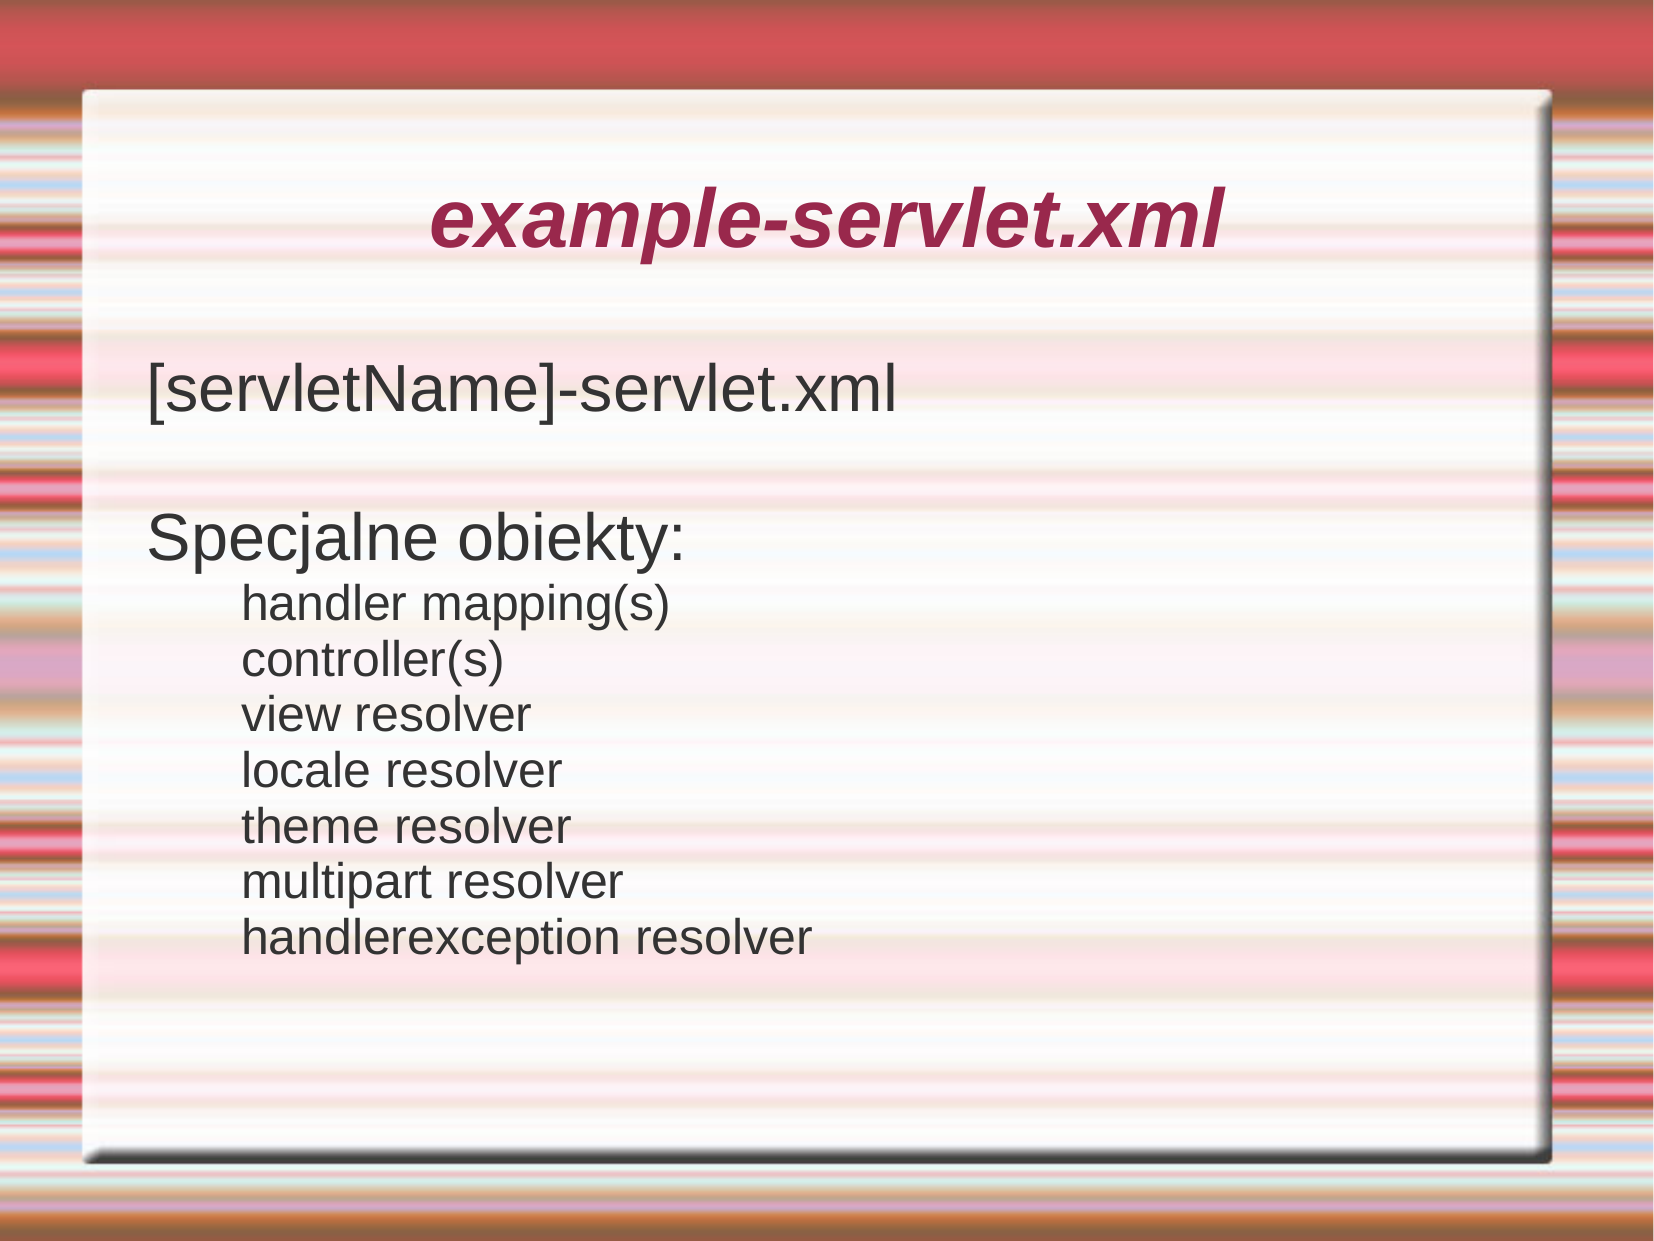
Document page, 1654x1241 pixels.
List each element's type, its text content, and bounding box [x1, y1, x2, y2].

list [servletName]-servlet.xml Specjalne obiekty: handler mapping(s) controller(s) view resolver locale resolver theme resolver multipart resolver handlerexception resolver [134, 350, 1516, 1133]
title example-servlet.xml [121, 114, 1534, 322]
picture [0, 0, 1654, 1241]
